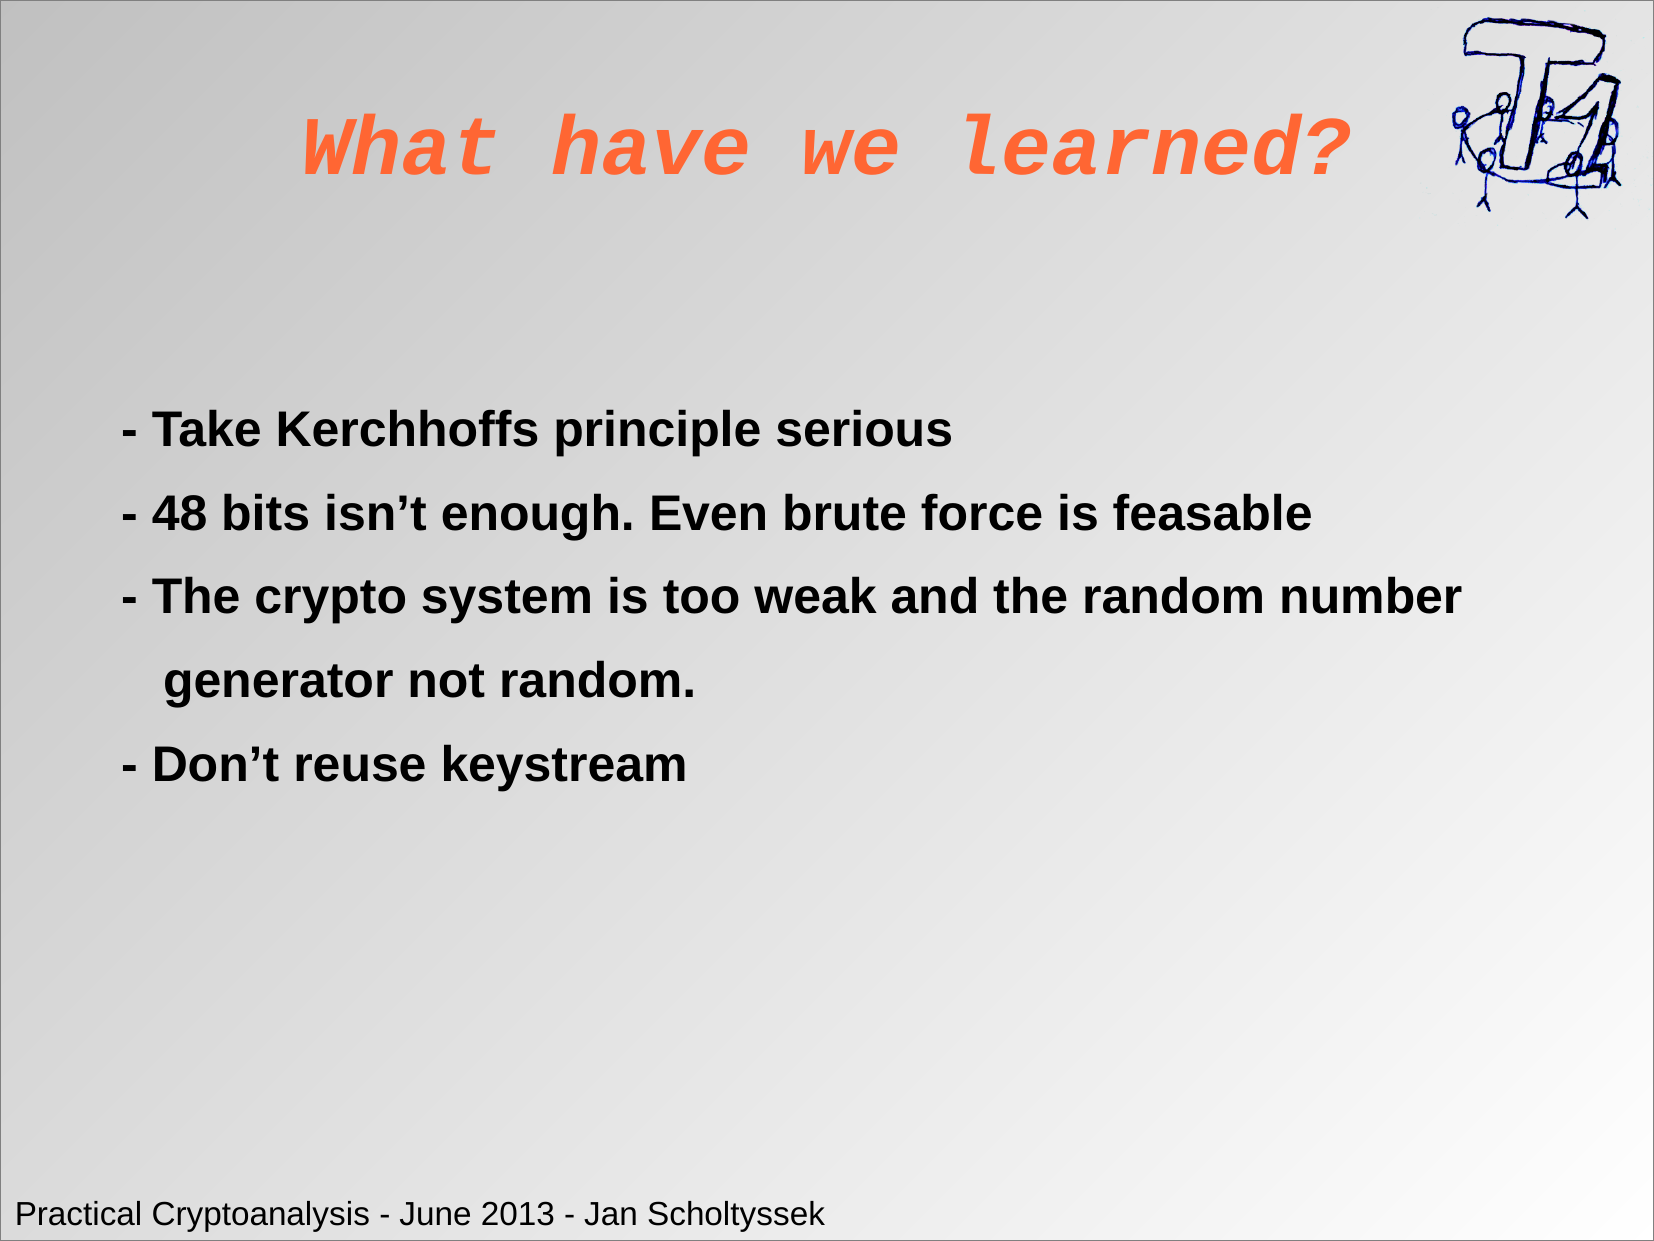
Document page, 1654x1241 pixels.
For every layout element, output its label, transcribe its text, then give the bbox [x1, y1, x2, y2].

text_box - Take Kerchhoffs principle serious - 48 bits isn’t enough. Even brute force is feasable - The crypto system is too weak and the random number generator not random. - Don’t reuse keystream [106, 366, 1548, 772]
text_box Practical Cryptoanalysis - June 2013 - Jan Scholtyssek [0, 1188, 842, 1241]
picture [1417, 0, 1654, 231]
title What have we learned? [82, 49, 1571, 257]
text_box [0, 0, 1654, 1241]
